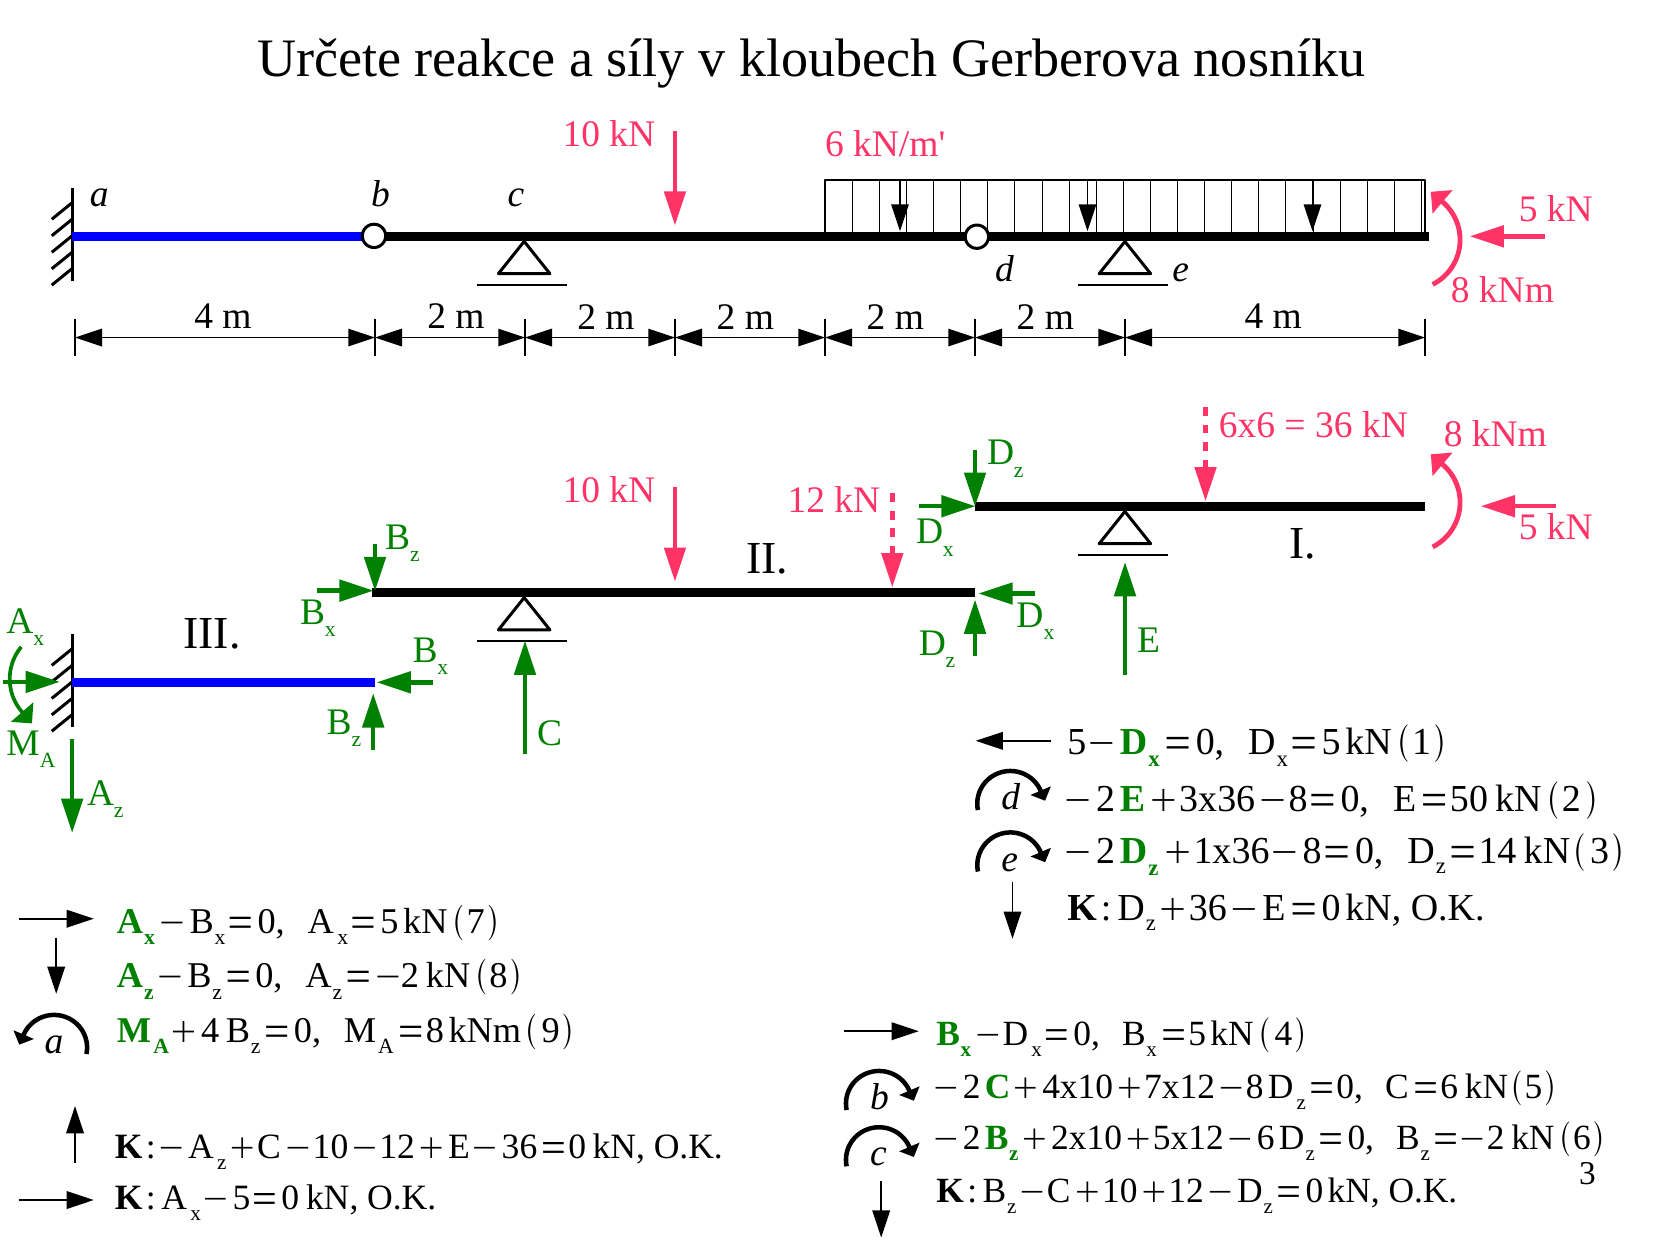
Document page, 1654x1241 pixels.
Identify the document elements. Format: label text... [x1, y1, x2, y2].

text_box 12 kN [787, 479, 901, 526]
chart [920, 1012, 1613, 1219]
text_box [843, 1078, 855, 1111]
text_box d [986, 768, 1057, 829]
text_box 6x6 = 36 kN [1218, 404, 1463, 451]
text_box [843, 1134, 855, 1167]
text_box [1088, 180, 1312, 232]
text_box c [492, 165, 563, 226]
text_box 2 m [412, 288, 526, 349]
text_box III. [168, 600, 282, 671]
text_box E [1136, 618, 1201, 665]
text_box [975, 839, 986, 872]
text_box e [986, 830, 1057, 891]
text_box Dx [915, 510, 979, 564]
text_box Dz [986, 431, 1051, 485]
title Určete reakce a síly v kloubech Gerberova nosníku [68, 0, 1557, 155]
chart [99, 1125, 732, 1226]
text_box 10 kN [562, 468, 676, 515]
text_box Ax [6, 600, 70, 654]
text_box b [855, 1068, 925, 1125]
text_box b [356, 165, 426, 226]
text_box [7, 645, 34, 721]
text_box [1430, 453, 1463, 550]
text_box 4 m [179, 288, 293, 349]
chart [101, 899, 582, 1107]
chart [1050, 718, 1632, 938]
text_box 2 m [851, 288, 965, 349]
text_box [362, 226, 386, 248]
text_box 5 kN [1518, 506, 1632, 552]
text_box Bz [326, 700, 390, 754]
text_box 10 kN [562, 112, 676, 159]
text_box Dz [918, 621, 982, 676]
text_box [13, 1023, 29, 1045]
text_box 8 kNm [1450, 269, 1564, 316]
text_box [975, 778, 986, 811]
text_box c [855, 1125, 925, 1185]
text_box 2 m [701, 288, 815, 349]
text_box [1313, 180, 1426, 232]
text_box [1430, 190, 1463, 287]
text_box [901, 180, 1087, 249]
text_box Dx [1016, 593, 1080, 647]
text_box 4 m [1229, 288, 1343, 349]
text_box Bz [385, 515, 449, 569]
text_box Bx [412, 628, 476, 683]
text_box a [29, 1012, 100, 1073]
text_box a [75, 165, 145, 226]
text_box 2 m [1001, 288, 1115, 349]
text_box Az [86, 771, 151, 826]
text_box MA [6, 721, 70, 775]
text_box 6 kN/m' [825, 123, 1013, 169]
text_box C [536, 712, 601, 758]
text_box e [1157, 240, 1228, 301]
text_box 2 m [562, 288, 676, 349]
text_box 8 kNm [1443, 412, 1557, 459]
text_box 5 kN [1518, 187, 1632, 234]
text_box I. [1275, 510, 1388, 582]
text_box d [980, 240, 1051, 301]
text_box Bx [300, 590, 364, 644]
text_box [825, 180, 899, 232]
text_box II. [731, 525, 844, 596]
